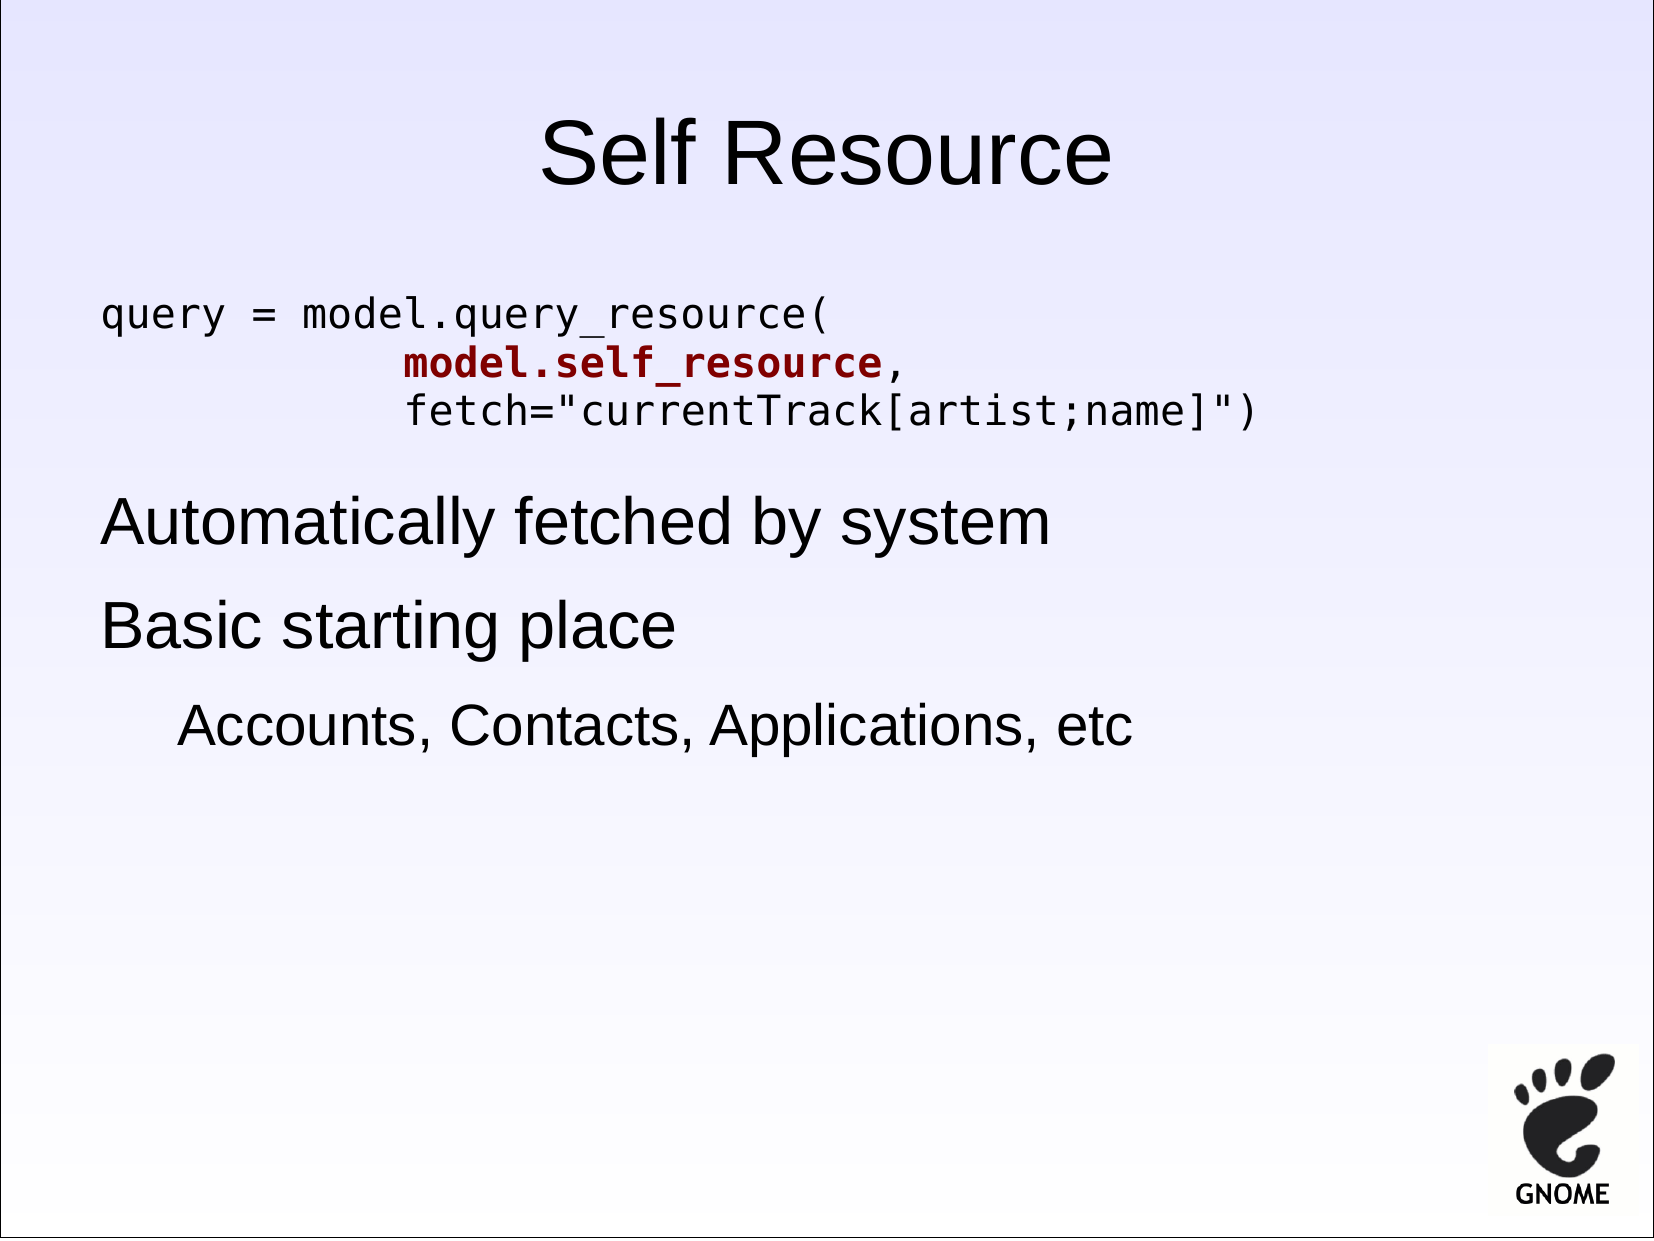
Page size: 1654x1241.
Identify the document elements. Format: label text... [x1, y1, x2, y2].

title Self Resource [82, 56, 1571, 250]
picture [1488, 1044, 1639, 1216]
list query = model.query_resource( model.self_resource, fetch="currentTrack[artist;name]") Automatically fetched by system Basic starting place Accounts, Contacts, Applications, etc [82, 290, 1571, 1094]
